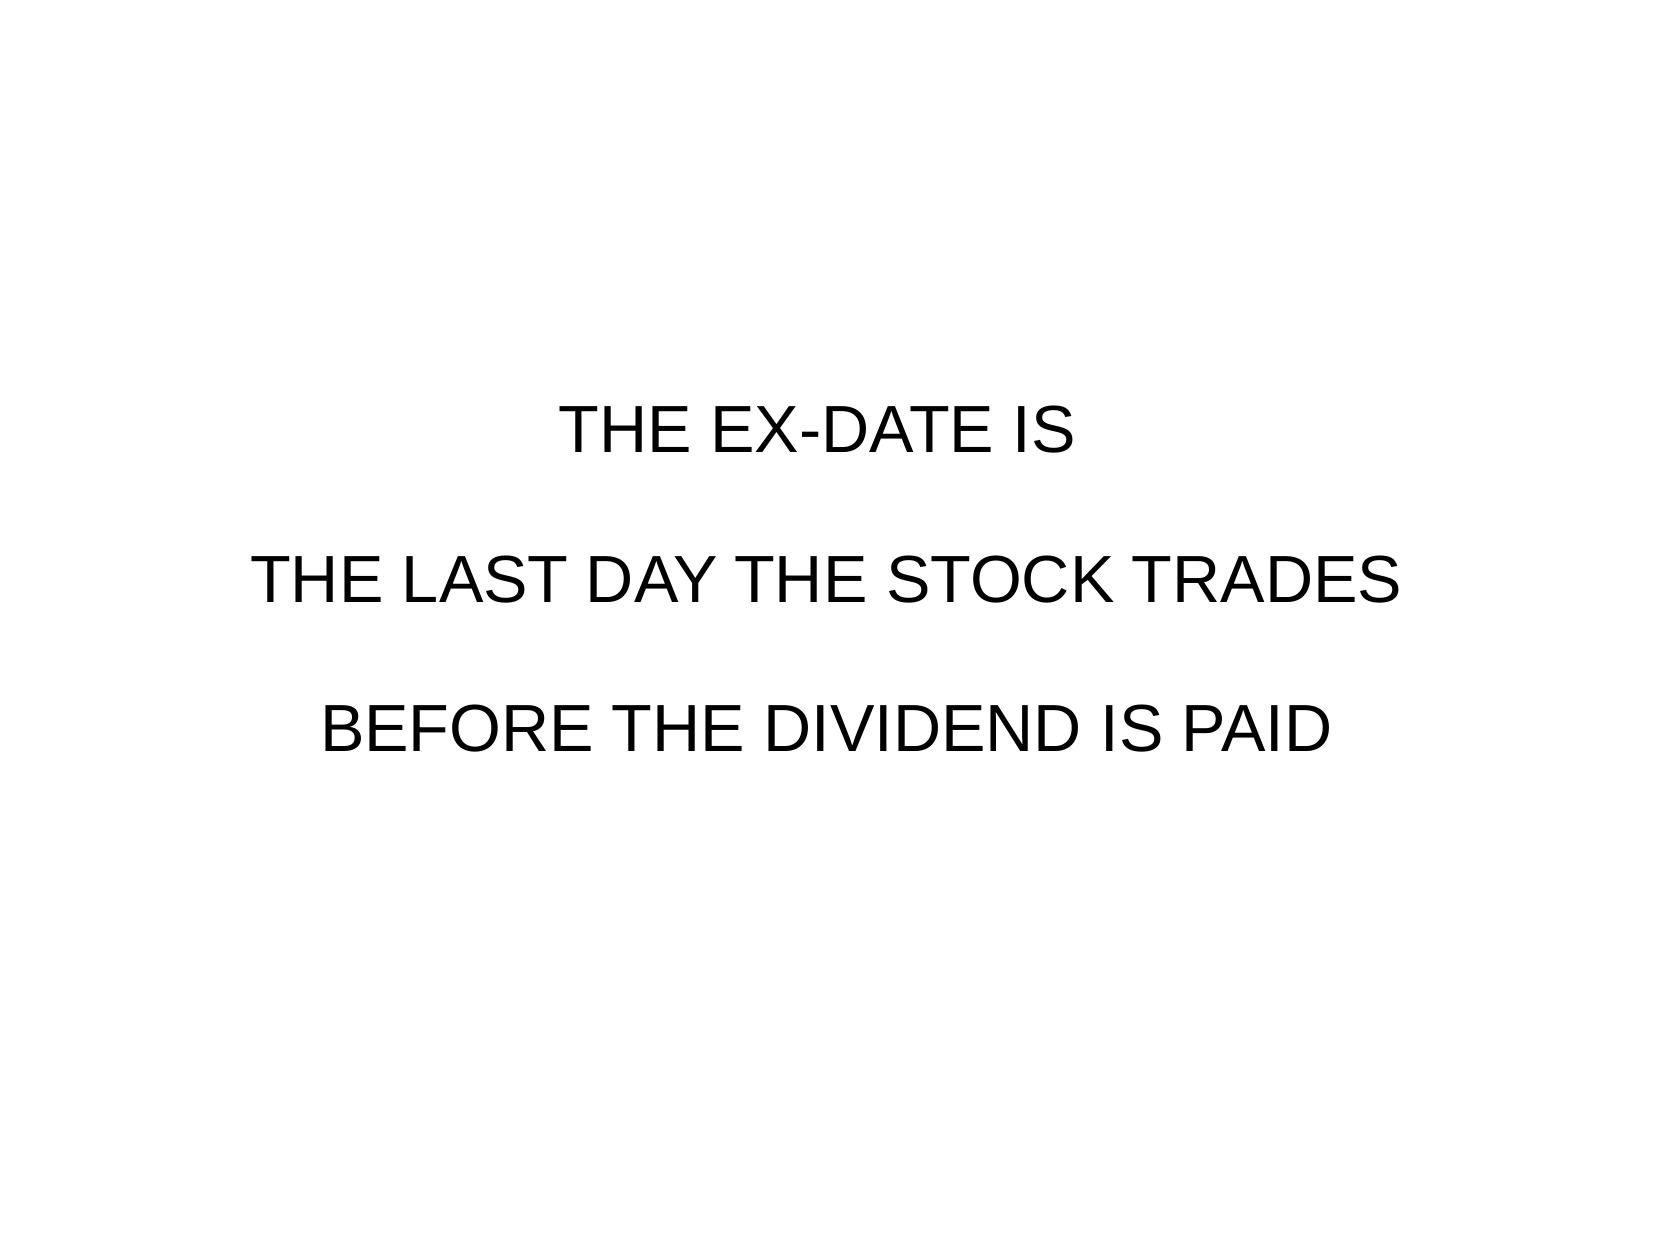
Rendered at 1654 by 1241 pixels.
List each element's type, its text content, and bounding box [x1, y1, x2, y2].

subtitle THE EX-DATE IS THE LAST DAY THE STOCK TRADES BEFORE THE DIVIDEND IS PAID [82, 49, 1571, 1109]
